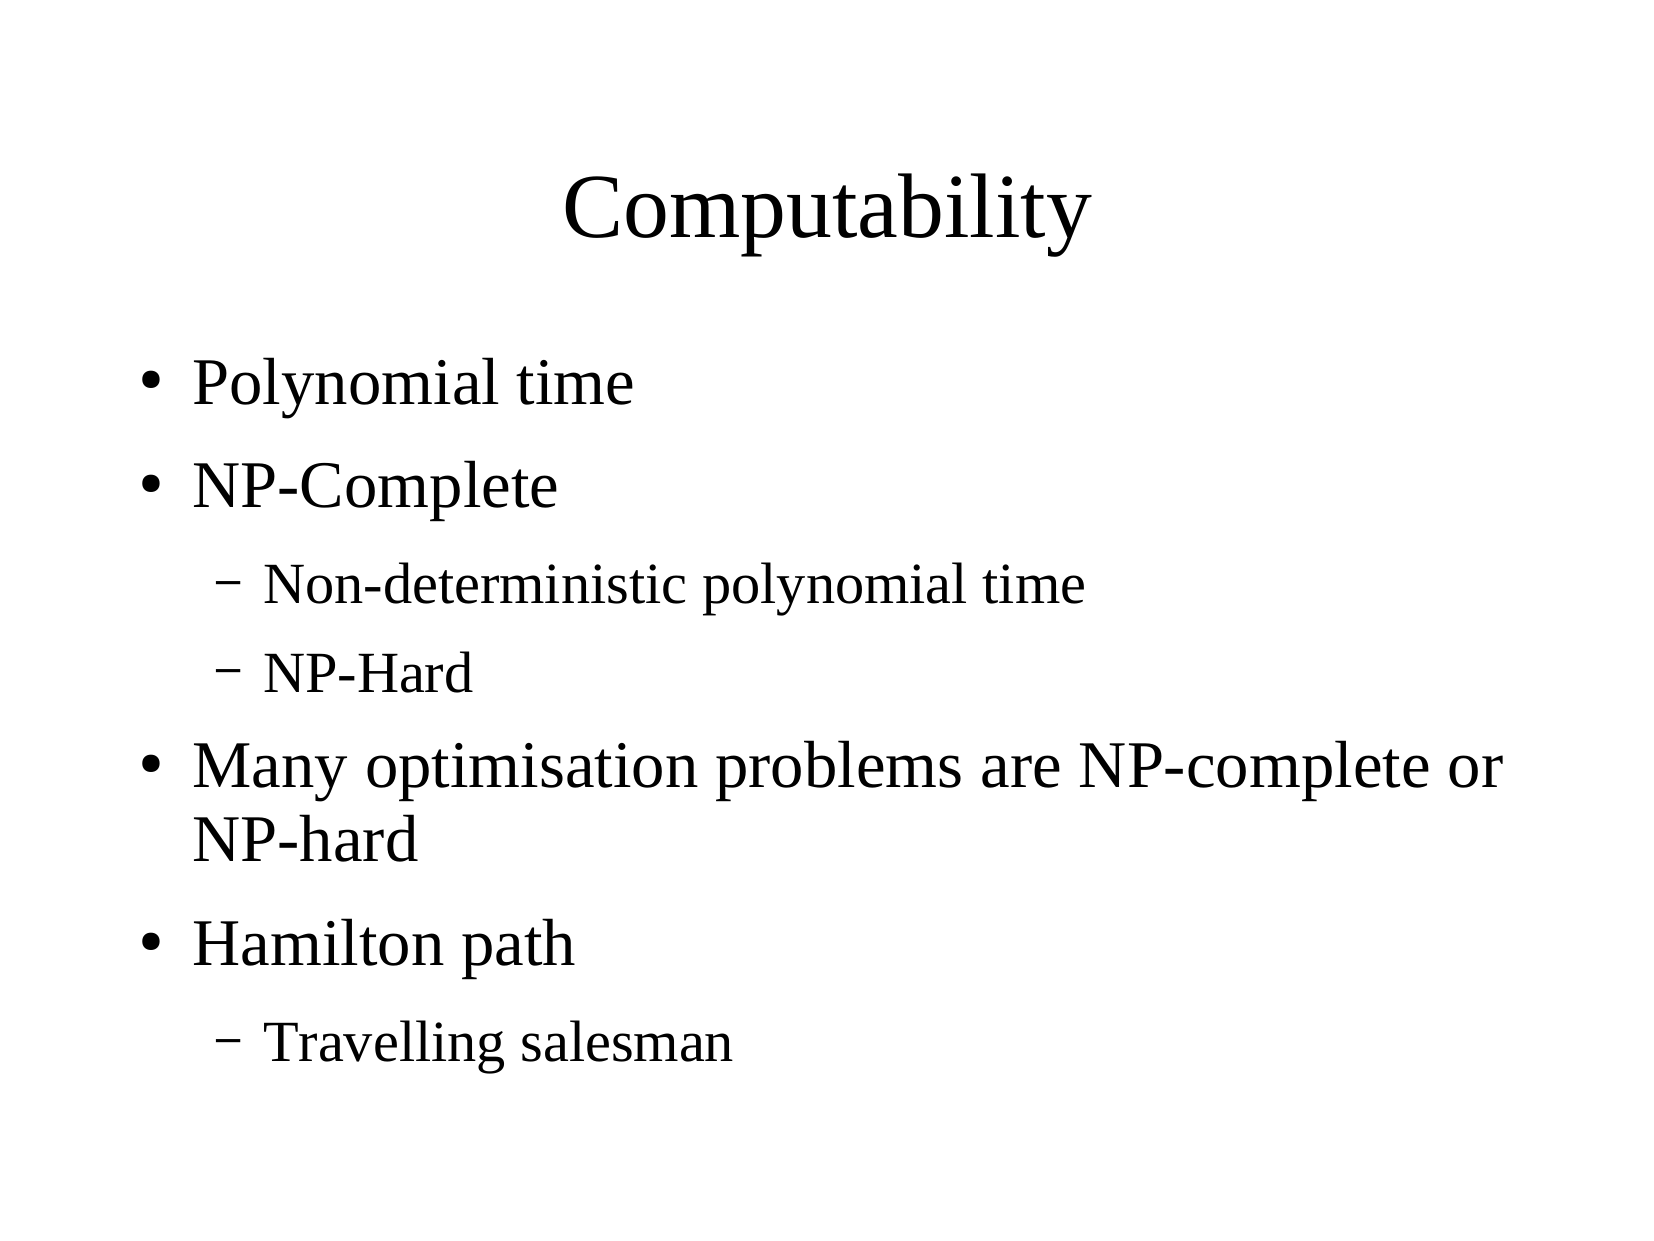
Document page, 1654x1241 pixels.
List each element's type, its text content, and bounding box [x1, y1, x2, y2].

title Computability [121, 102, 1534, 311]
list Polynomial time NP-Complete Non-deterministic polynomial time NP-Hard Many optimisation problems are NP-complete or NP-hard Hamilton path Travelling salesman [121, 344, 1534, 1127]
